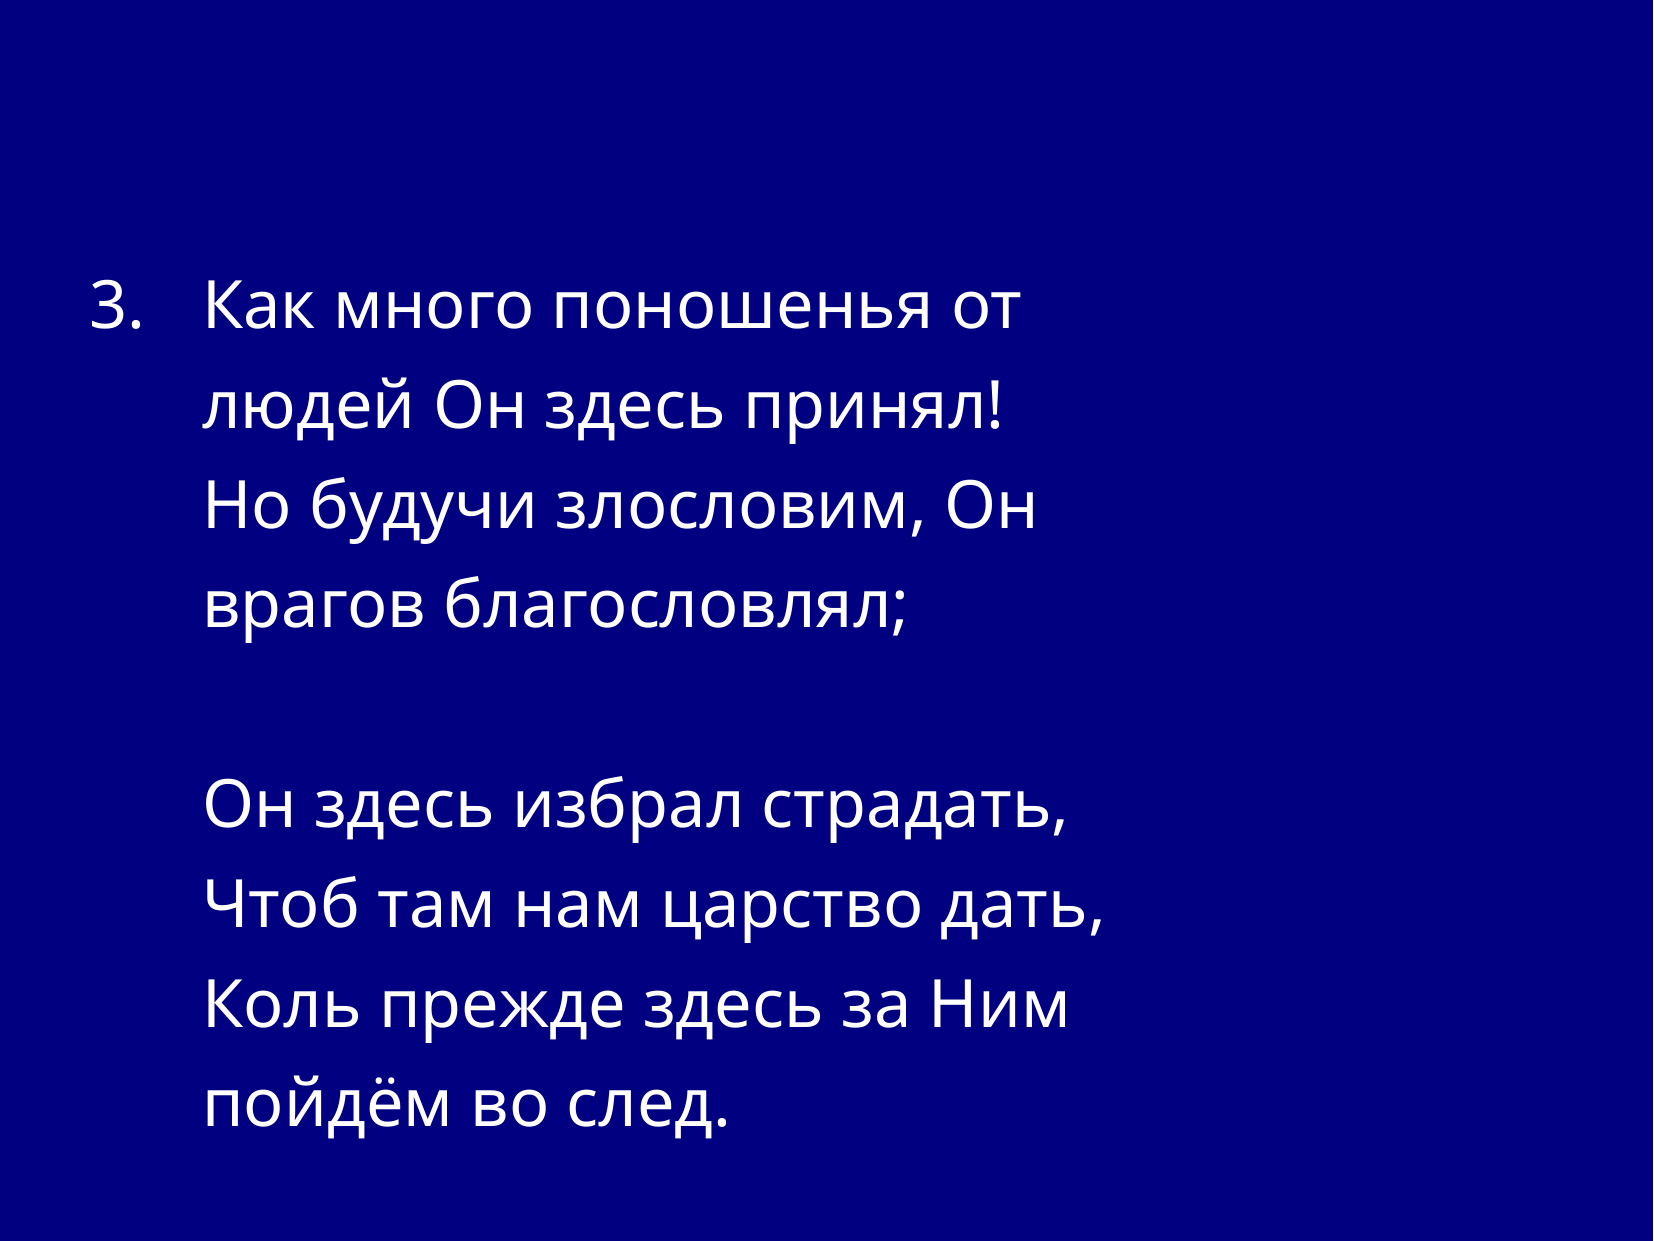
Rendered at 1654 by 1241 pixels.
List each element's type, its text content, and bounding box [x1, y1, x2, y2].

text_box 3. Как много поношенья от людей Он здесь принял! Но будучи злословим, Он врагов благословлял; Он здесь избрал страдать, Чтоб там нам царство дать, Коль прежде здесь за Ним пойдём во след. [75, 150, 1576, 1163]
